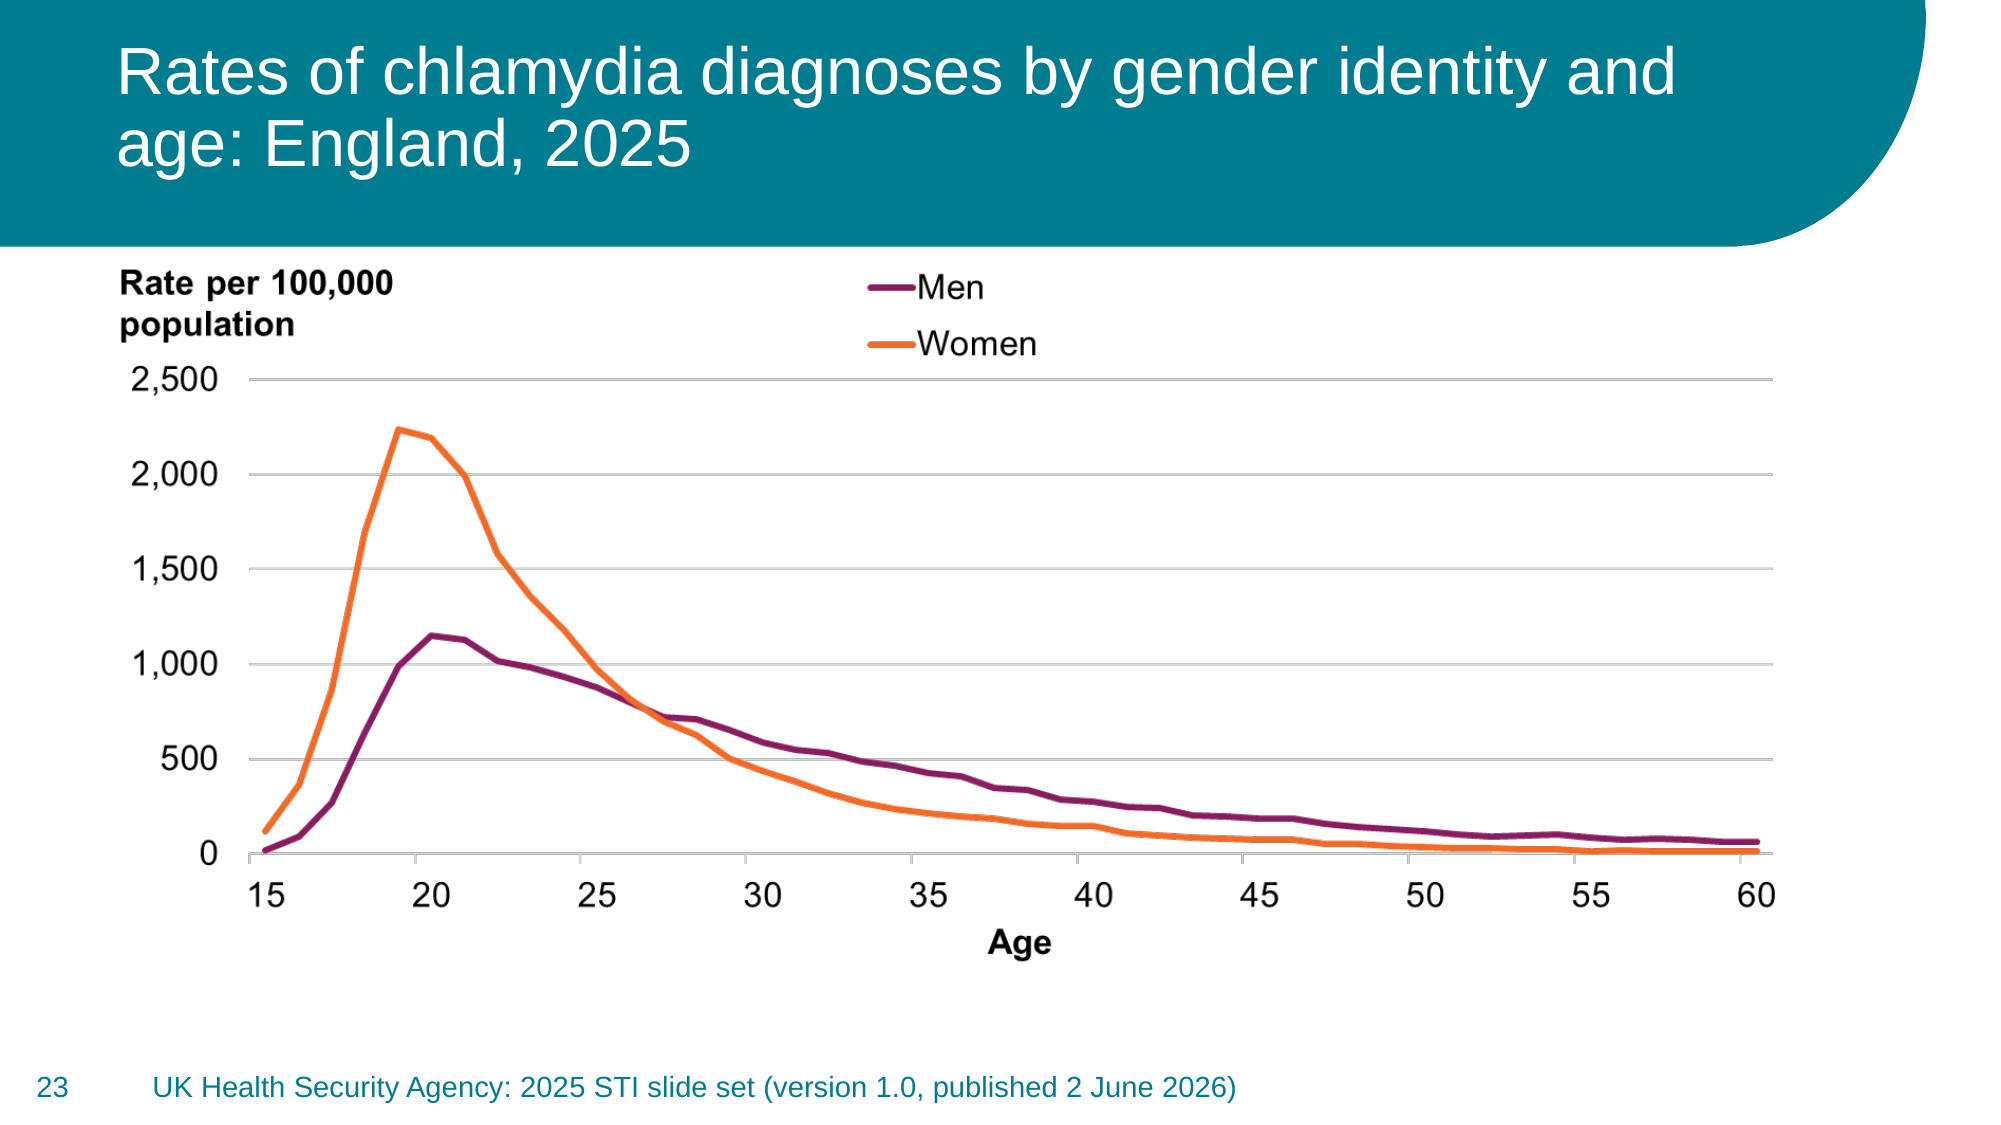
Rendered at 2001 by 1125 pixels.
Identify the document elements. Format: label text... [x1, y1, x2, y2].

picture [112, 258, 1794, 992]
text_box UK Health Security Agency: 2025 STI slide set (version 1.0, published 2 June 2026) [137, 1056, 1780, 1116]
title Rates of chlamydia diagnoses by gender identity and age: England, 2025 [101, 29, 1747, 189]
text_box [21, 1056, 120, 1117]
